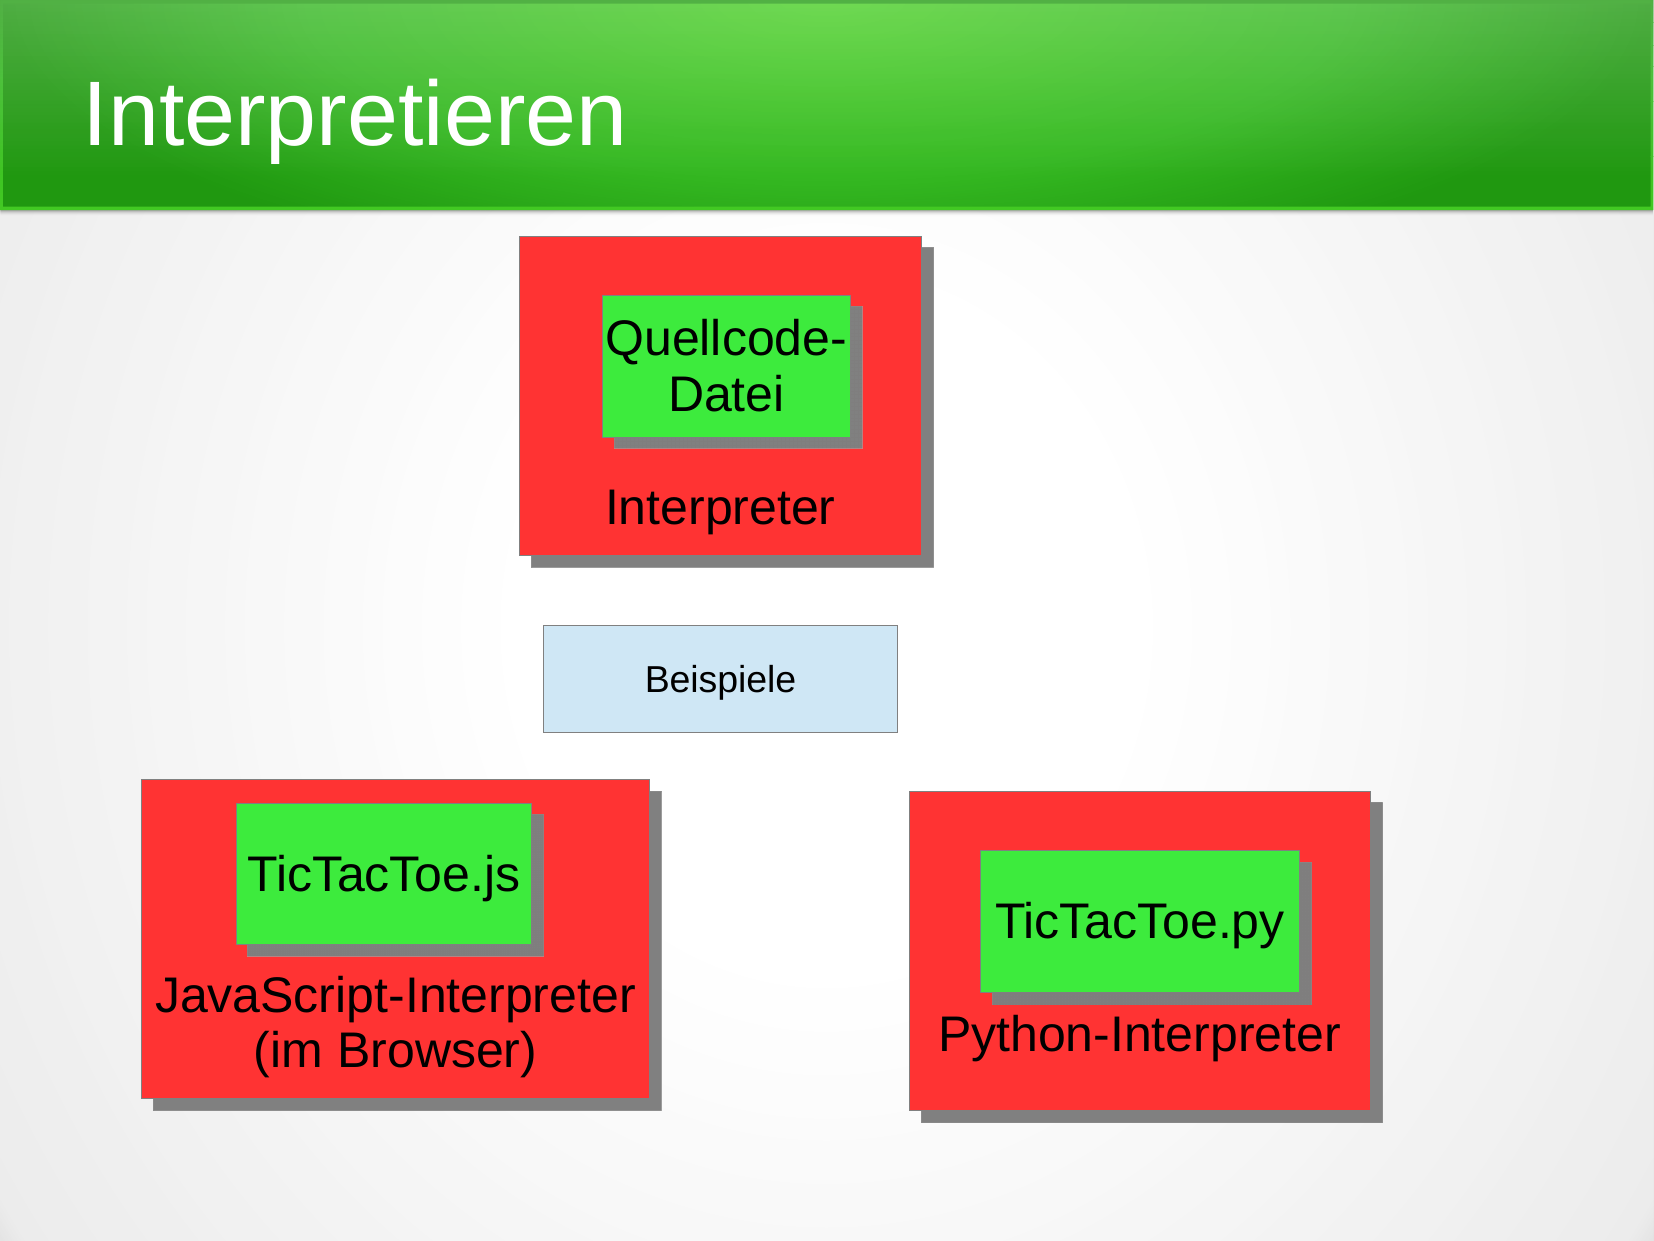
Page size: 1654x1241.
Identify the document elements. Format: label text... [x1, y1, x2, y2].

text_box Beispiele [543, 625, 898, 733]
text_box Quellcode- Datei [602, 295, 851, 438]
title Interpretieren [82, 49, 1571, 179]
text_box Interpreter [519, 236, 922, 556]
text_box TicTacToe.js [236, 803, 532, 945]
text_box Python-Interpreter [909, 791, 1371, 1111]
text_box JavaScript-Interpreter (im Browser) [141, 779, 650, 1099]
text_box TicTacToe.py [980, 850, 1300, 993]
